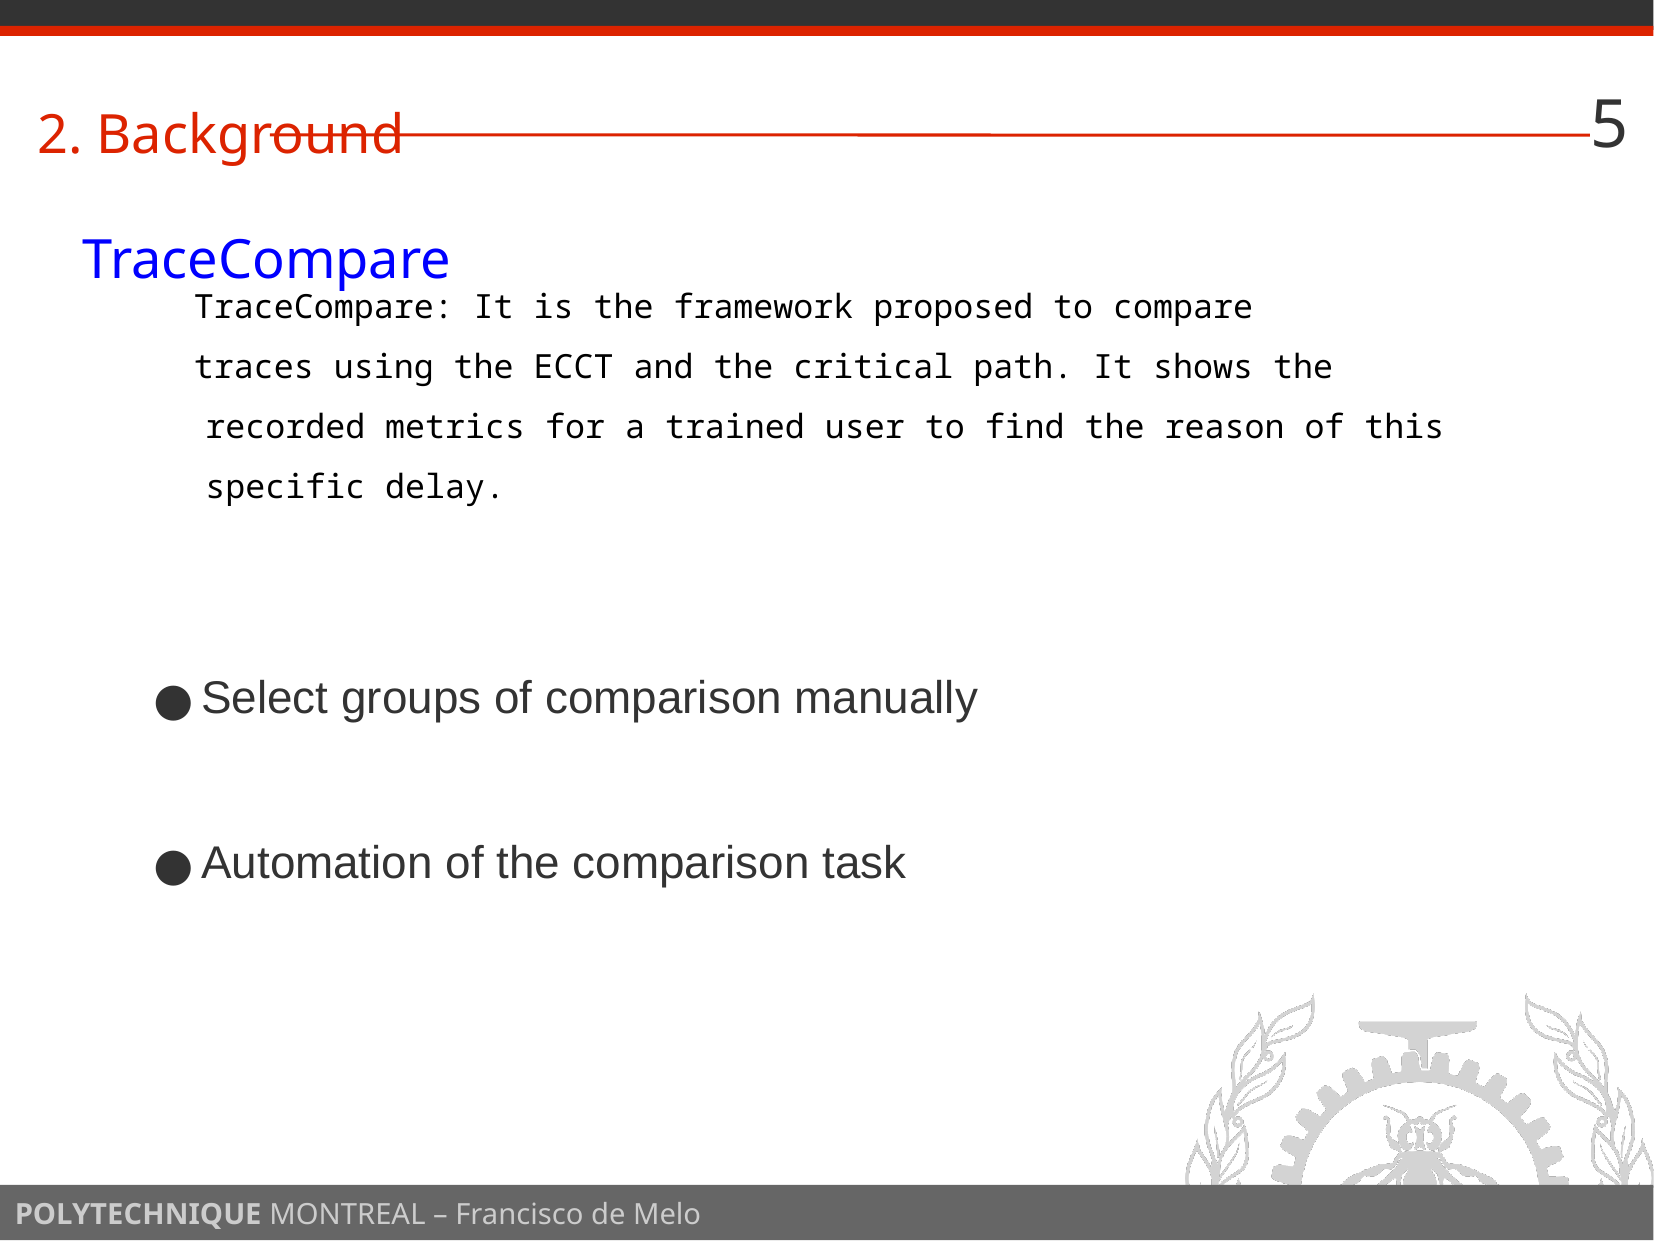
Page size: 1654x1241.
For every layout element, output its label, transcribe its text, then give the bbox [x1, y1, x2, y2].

text_box POLYTECHNIQUE MONTREAL – Francisco de Melo [0, 1184, 1654, 1241]
text_box [0, 0, 1654, 36]
text_box TraceCompare [67, 184, 537, 372]
text_box 5 [1589, 30, 1654, 173]
text_box TraceCompare: It is the framework proposed to compare traces using the ECCT and the critical path. It shows the recorded metrics for a trained user to find the reason of this specific delay. Select groups of comparison manually Automation of the comparison task [130, 276, 1481, 986]
text_box 2. Background [22, 59, 491, 247]
picture [1185, 967, 1654, 1184]
